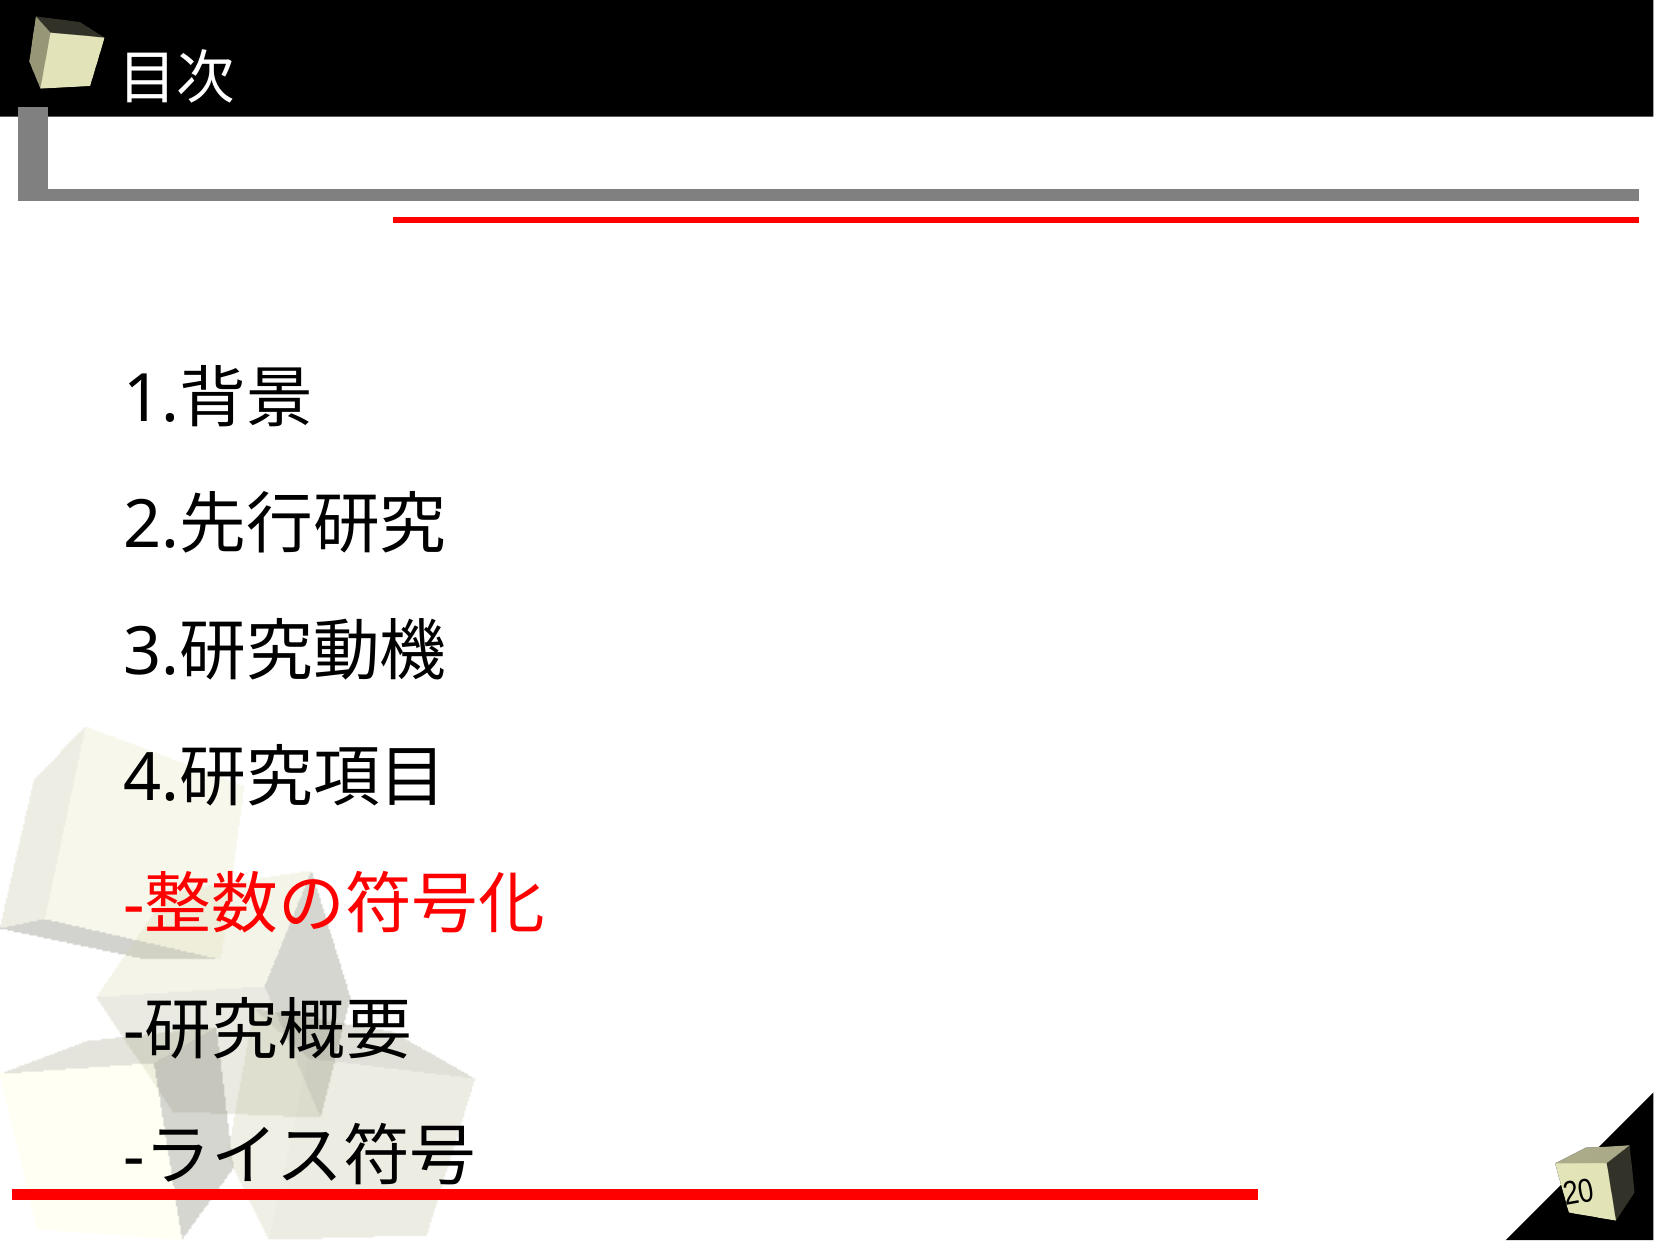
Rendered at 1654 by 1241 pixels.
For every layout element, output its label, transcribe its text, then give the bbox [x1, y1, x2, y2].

title 目次 [118, 0, 1531, 178]
picture [0, 726, 477, 1241]
list 1.背景 2.先行研究 3.研究動機 4.研究項目 -整数の符号化 -研究概要 -ライス符号 5.研究結果 6.考察、今後の課題 [123, 343, 1536, 1211]
